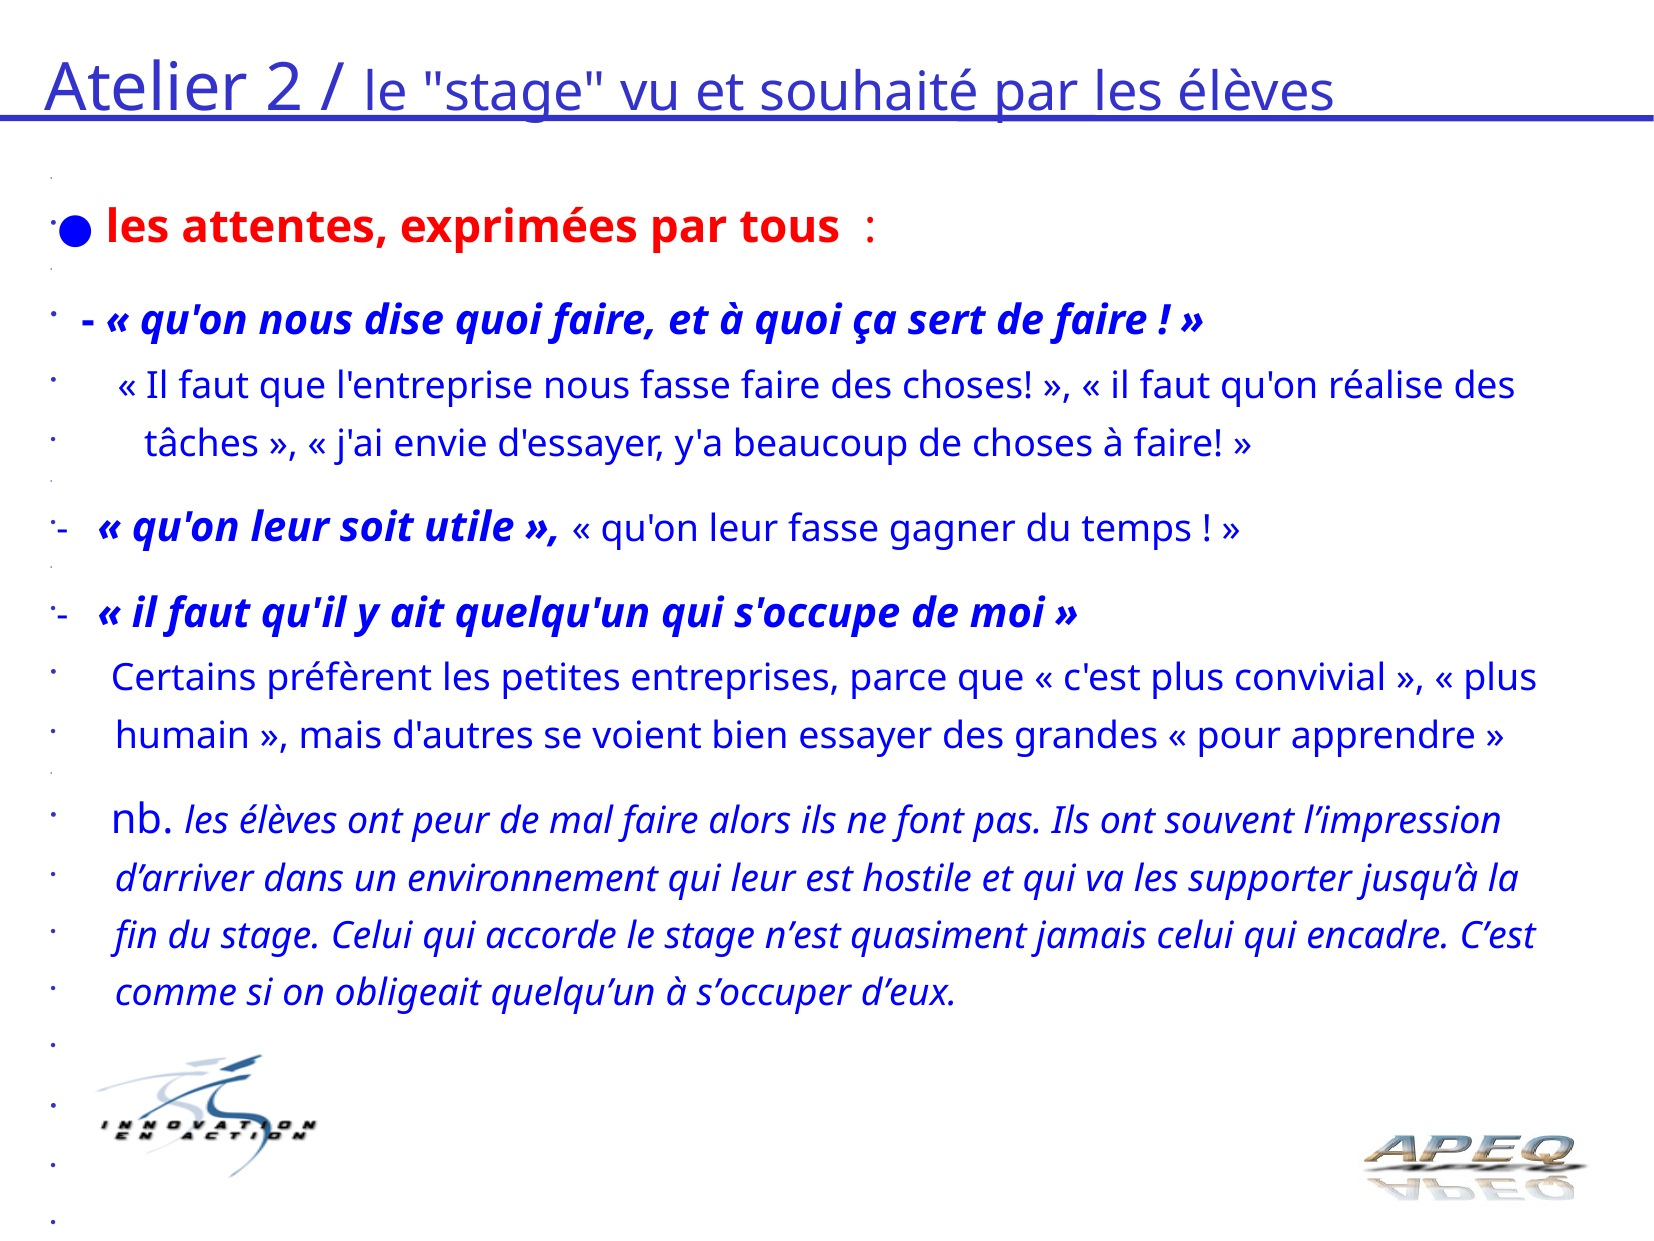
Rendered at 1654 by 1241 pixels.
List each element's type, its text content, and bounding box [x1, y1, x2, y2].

text_box ● les attentes, exprimées par tous : - « qu'on nous dise quoi faire, et à quoi ça sert de faire ! » « Il faut que l'entreprise nous fasse faire des choses! », « il faut qu'on réalise des tâches », « j'ai envie d'essayer, y'a beaucoup de choses à faire! » - « qu'on leur soit utile », « qu'on leur fasse gagner du temps ! » - « il faut qu'il y ait quelqu'un qui s'occupe de moi » Certains préfèrent les petites entreprises, parce que « c'est plus convivial », « plus humain », mais d'autres se voient bien essayer des grandes « pour apprendre » nb. les élèves ont peur de mal faire alors ils ne font pas. Ils ont souvent l’impression d’arriver dans un environnement qui leur est hostile et qui va les supporter jusqu’à la fin du stage. Celui qui accorde le stage n’est quasiment jamais celui qui encadre. C’est comme si on obligeait quelqu’un à s’occuper d’eux. [35, 100, 1601, 115]
picture [29, 1033, 384, 1211]
picture [1358, 1123, 1625, 1241]
text_box Atelier 2 / le "stage" vu et souhaité par les élèves [29, 0, 1654, 115]
text_box ● les attentes, exprimées par tous : - « qu'on nous dise quoi faire, et à quoi ça sert de faire ! » « Il faut que l'entreprise nous fasse faire des choses! », « il faut qu'on réalise des tâches », « j'ai envie d'essayer, y'a beaucoup de choses à faire! » - « qu'on leur soit utile », « qu'on leur fasse gagner du temps ! » - « il faut qu'il y ait quelqu'un qui s'occupe de moi » Certains préfèrent les petites entreprises, parce que « c'est plus convivial », « plus humain », mais d'autres se voient bien essayer des grandes « pour apprendre » nb. les élèves ont peur de mal faire alors ils ne font pas. Ils ont souvent l’impression d’arriver dans un environnement qui leur est hostile et qui va les supporter jusqu’à la fin du stage. Celui qui accorde le stage n’est quasiment jamais celui qui encadre. C’est comme si on obligeait quelqu’un à s’occuper d’eux. [35, 122, 1601, 1093]
